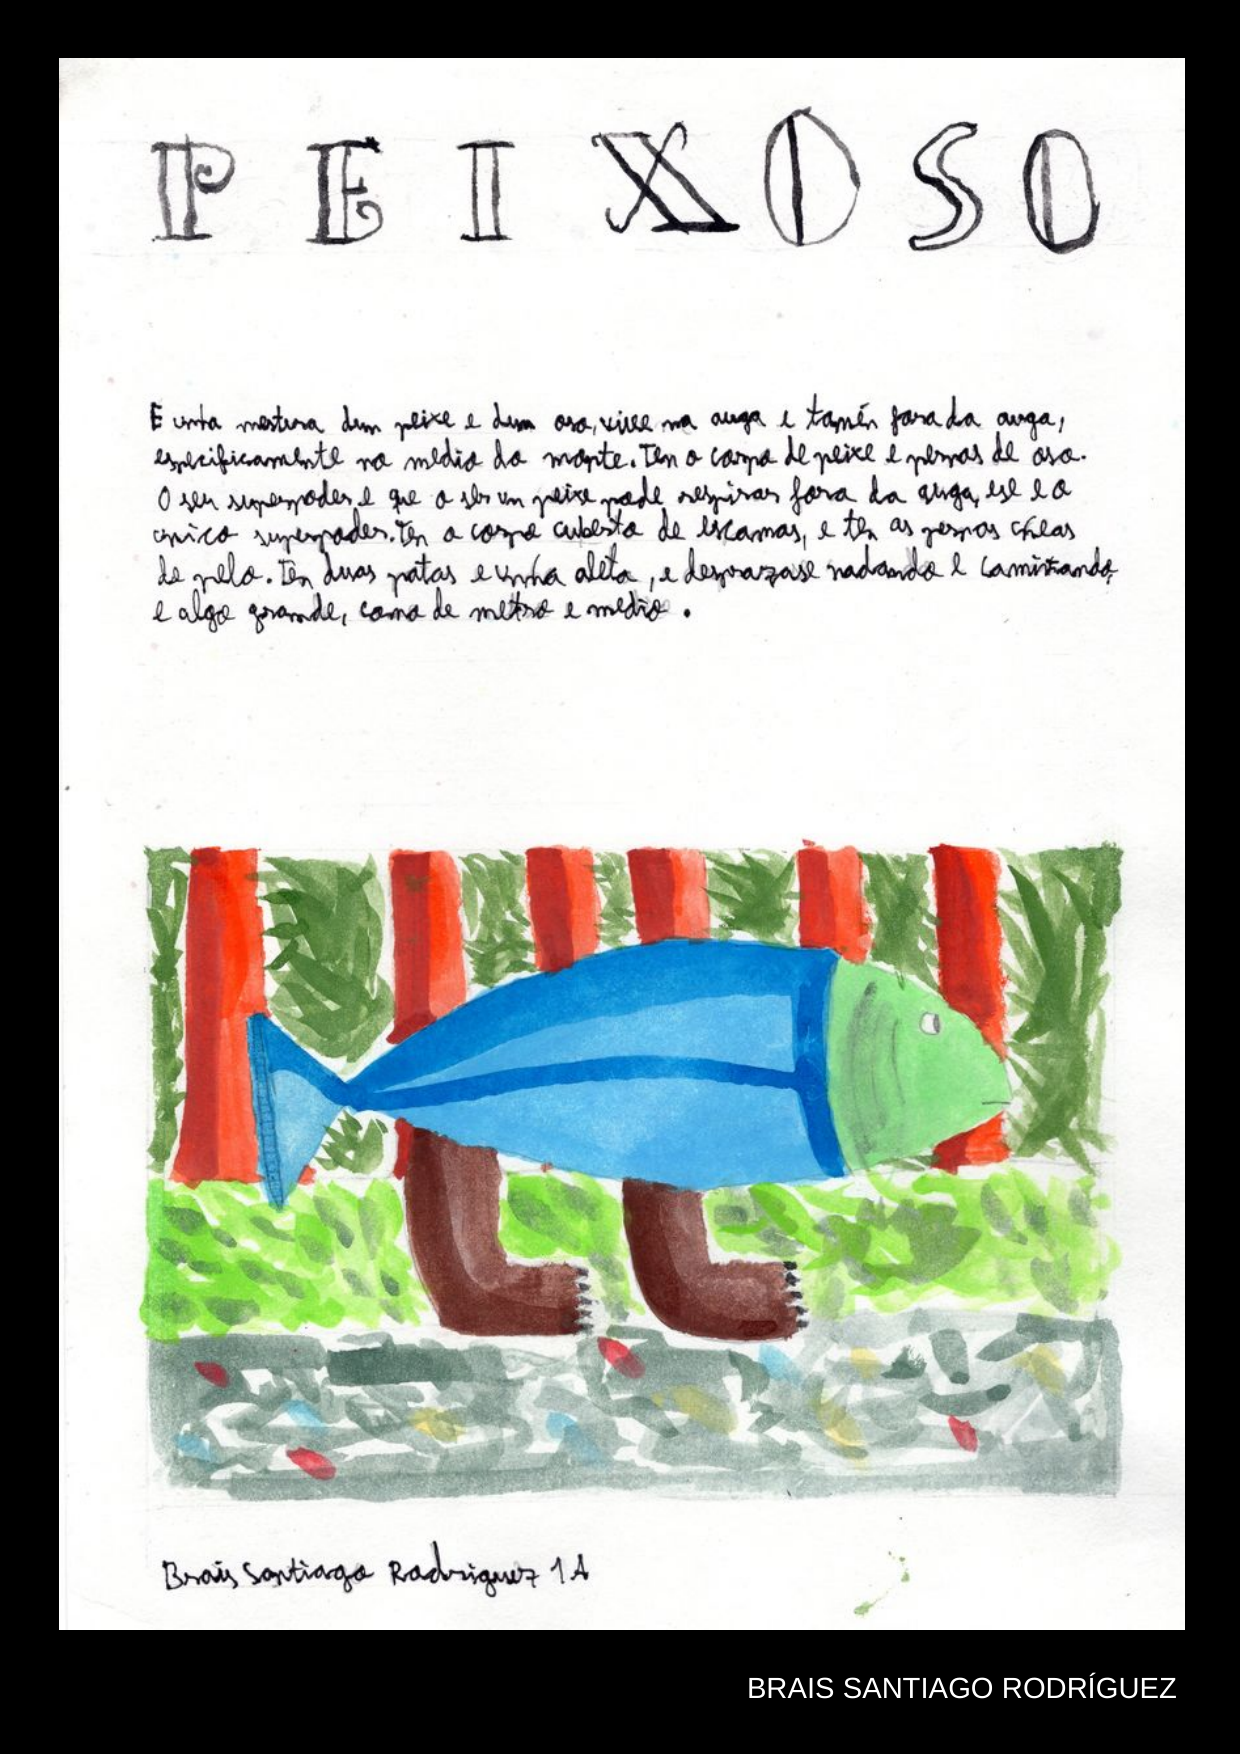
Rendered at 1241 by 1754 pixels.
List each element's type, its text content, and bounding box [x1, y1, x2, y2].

picture [59, 58, 1185, 1630]
text_box BRAIS SANTIAGO RODRÍGUEZ [732, 1665, 1211, 1725]
